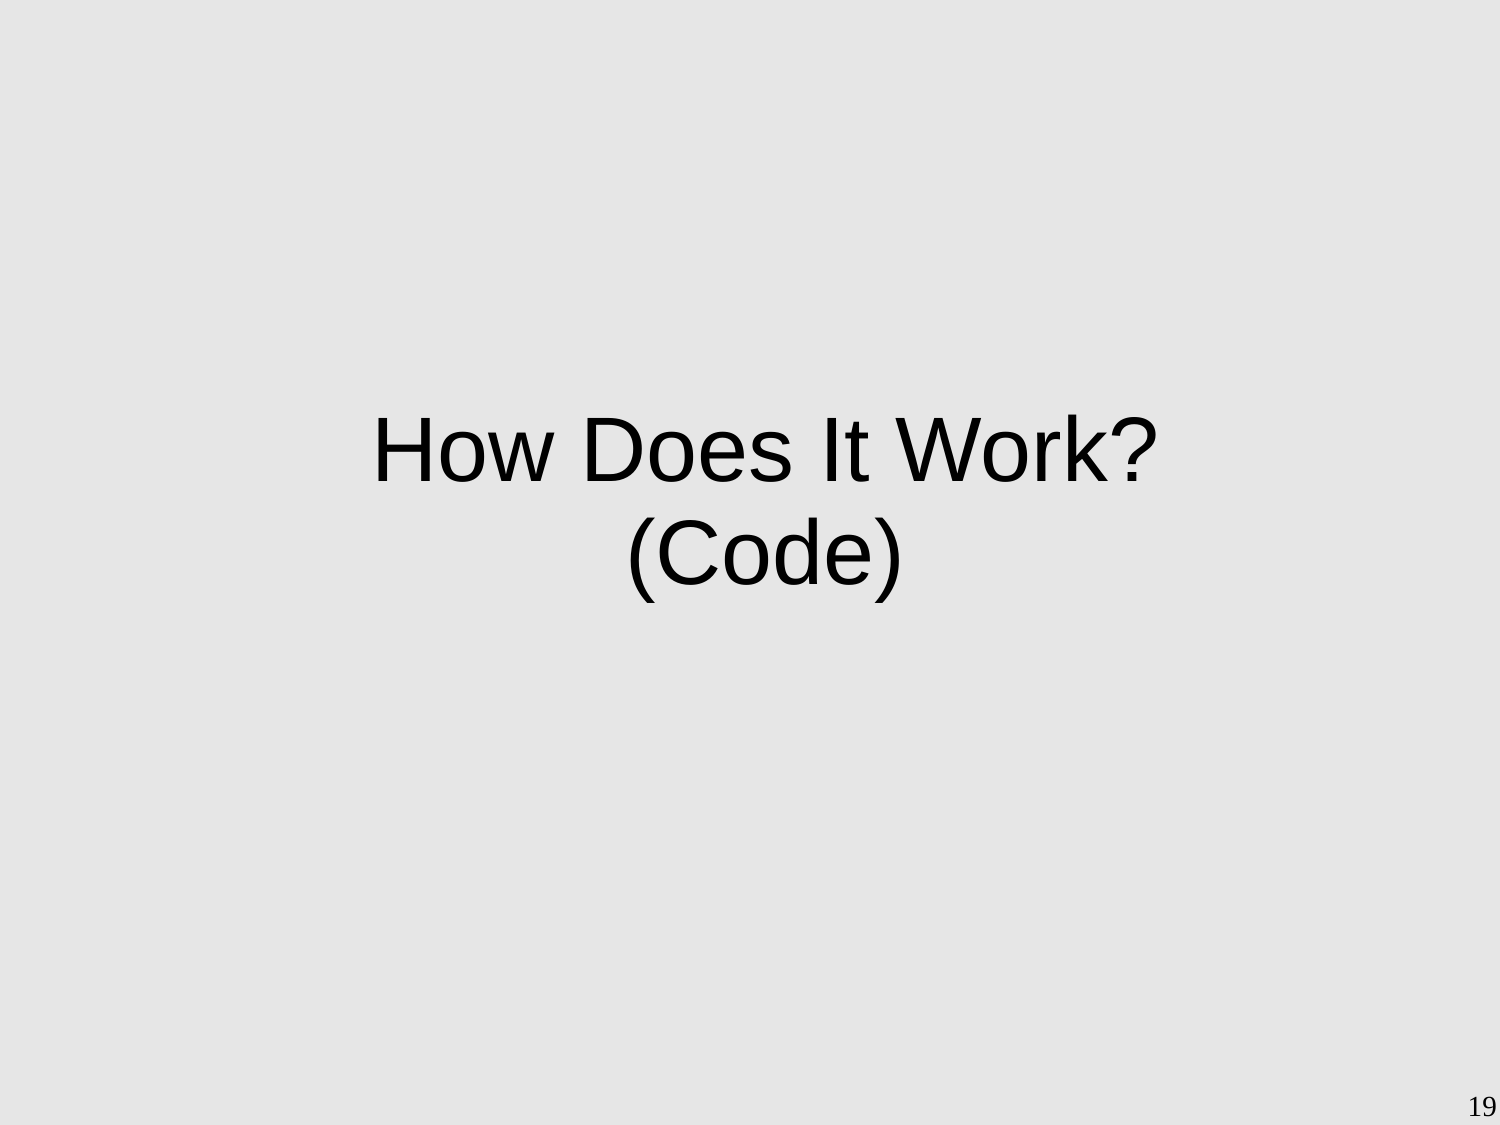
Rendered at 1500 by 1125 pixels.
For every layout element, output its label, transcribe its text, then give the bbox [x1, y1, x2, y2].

text_box How Does It Work? (Code) [306, 391, 1225, 612]
